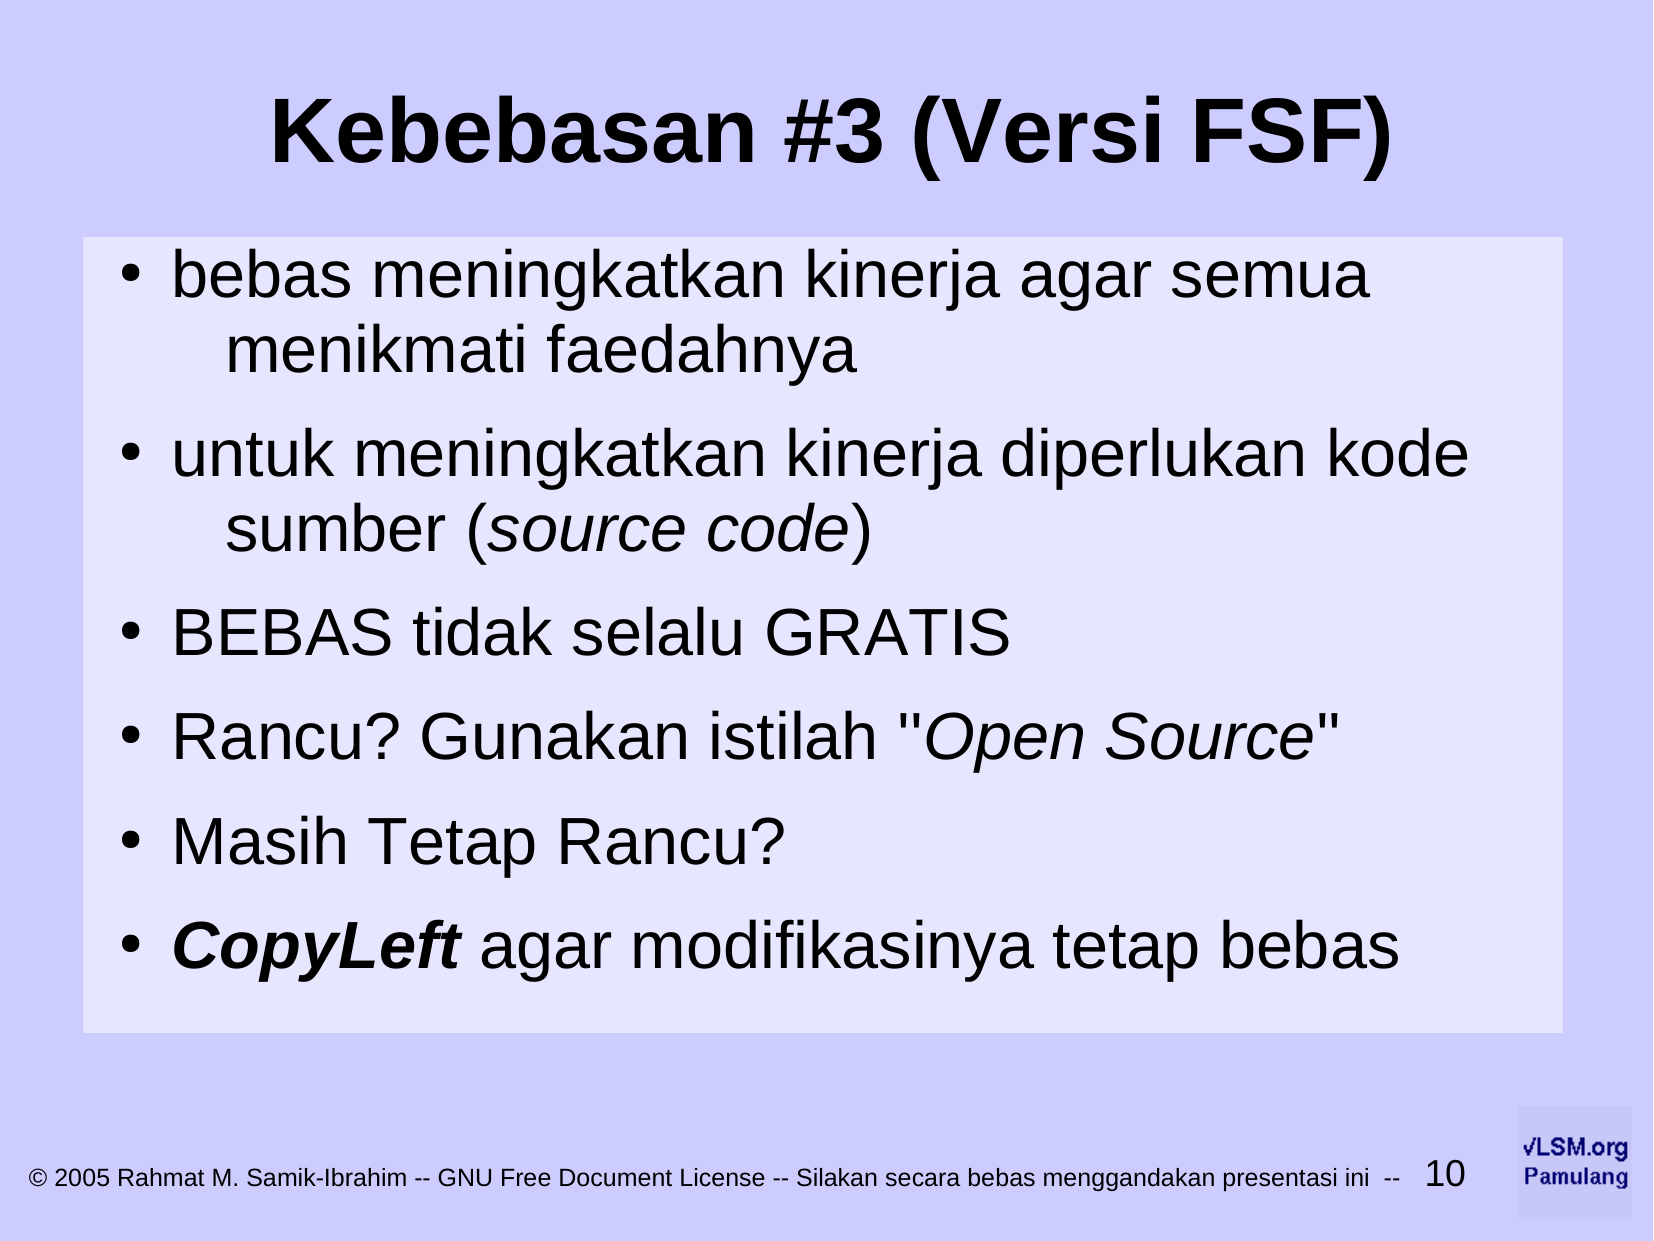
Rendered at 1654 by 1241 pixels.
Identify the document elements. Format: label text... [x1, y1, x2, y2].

list bebas meningkatkan kinerja agar semua menikmati faedahnya untuk meningkatkan kinerja diperlukan kode sumber (source code) BEBAS tidak selalu GRATIS Rancu? Gunakan istilah ''Open Source'' Masih Tetap Rancu? CopyLeft agar modifikasinya tetap bebas [83, 237, 1563, 1034]
title Kebebasan #3 (Versi FSF) [40, 75, 1625, 186]
picture [1518, 1106, 1632, 1219]
